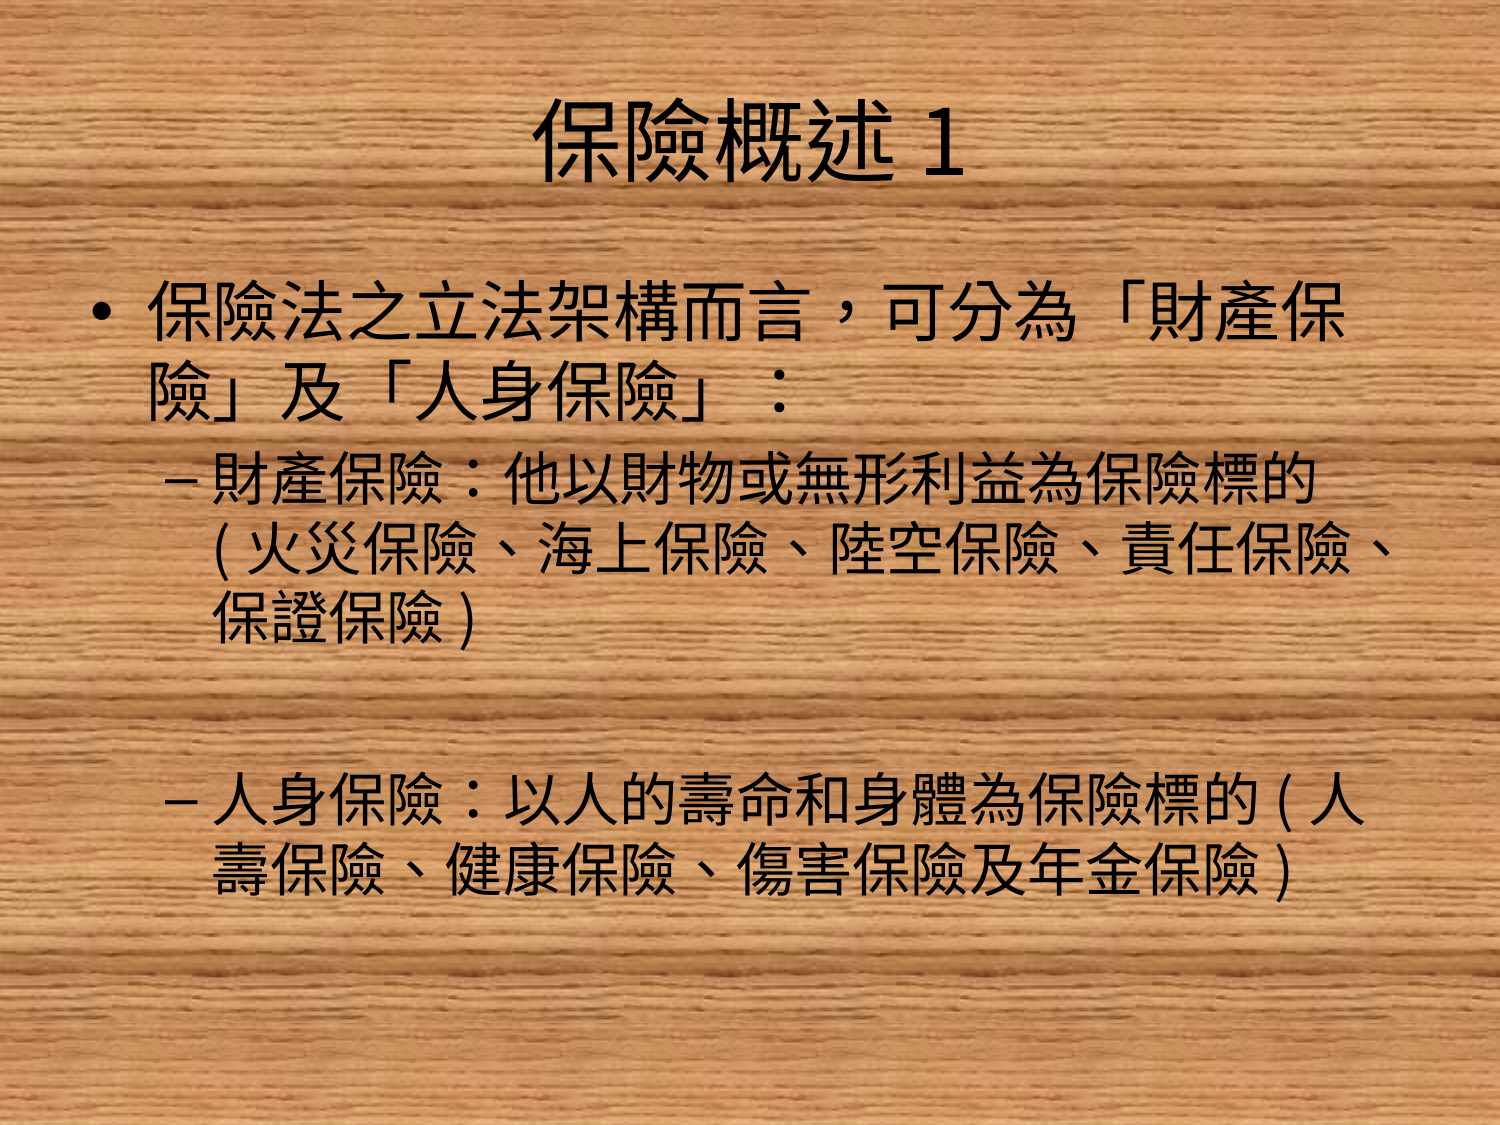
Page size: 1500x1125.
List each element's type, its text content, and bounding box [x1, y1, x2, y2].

title 保險概述1 [75, 45, 1425, 233]
list 保險法之立法架構而言，可分為「財產保險」及「人身保險」： 財產保險：他以財物或無形利益為保險標的(火災保險、海上保險、陸空保險、責任保險、保證保險) 人身保險：以人的壽命和身體為保險標的(人壽保險、健康保險、傷害保險及年金保險) [75, 262, 1425, 1005]
picture [0, 0, 1500, 1125]
